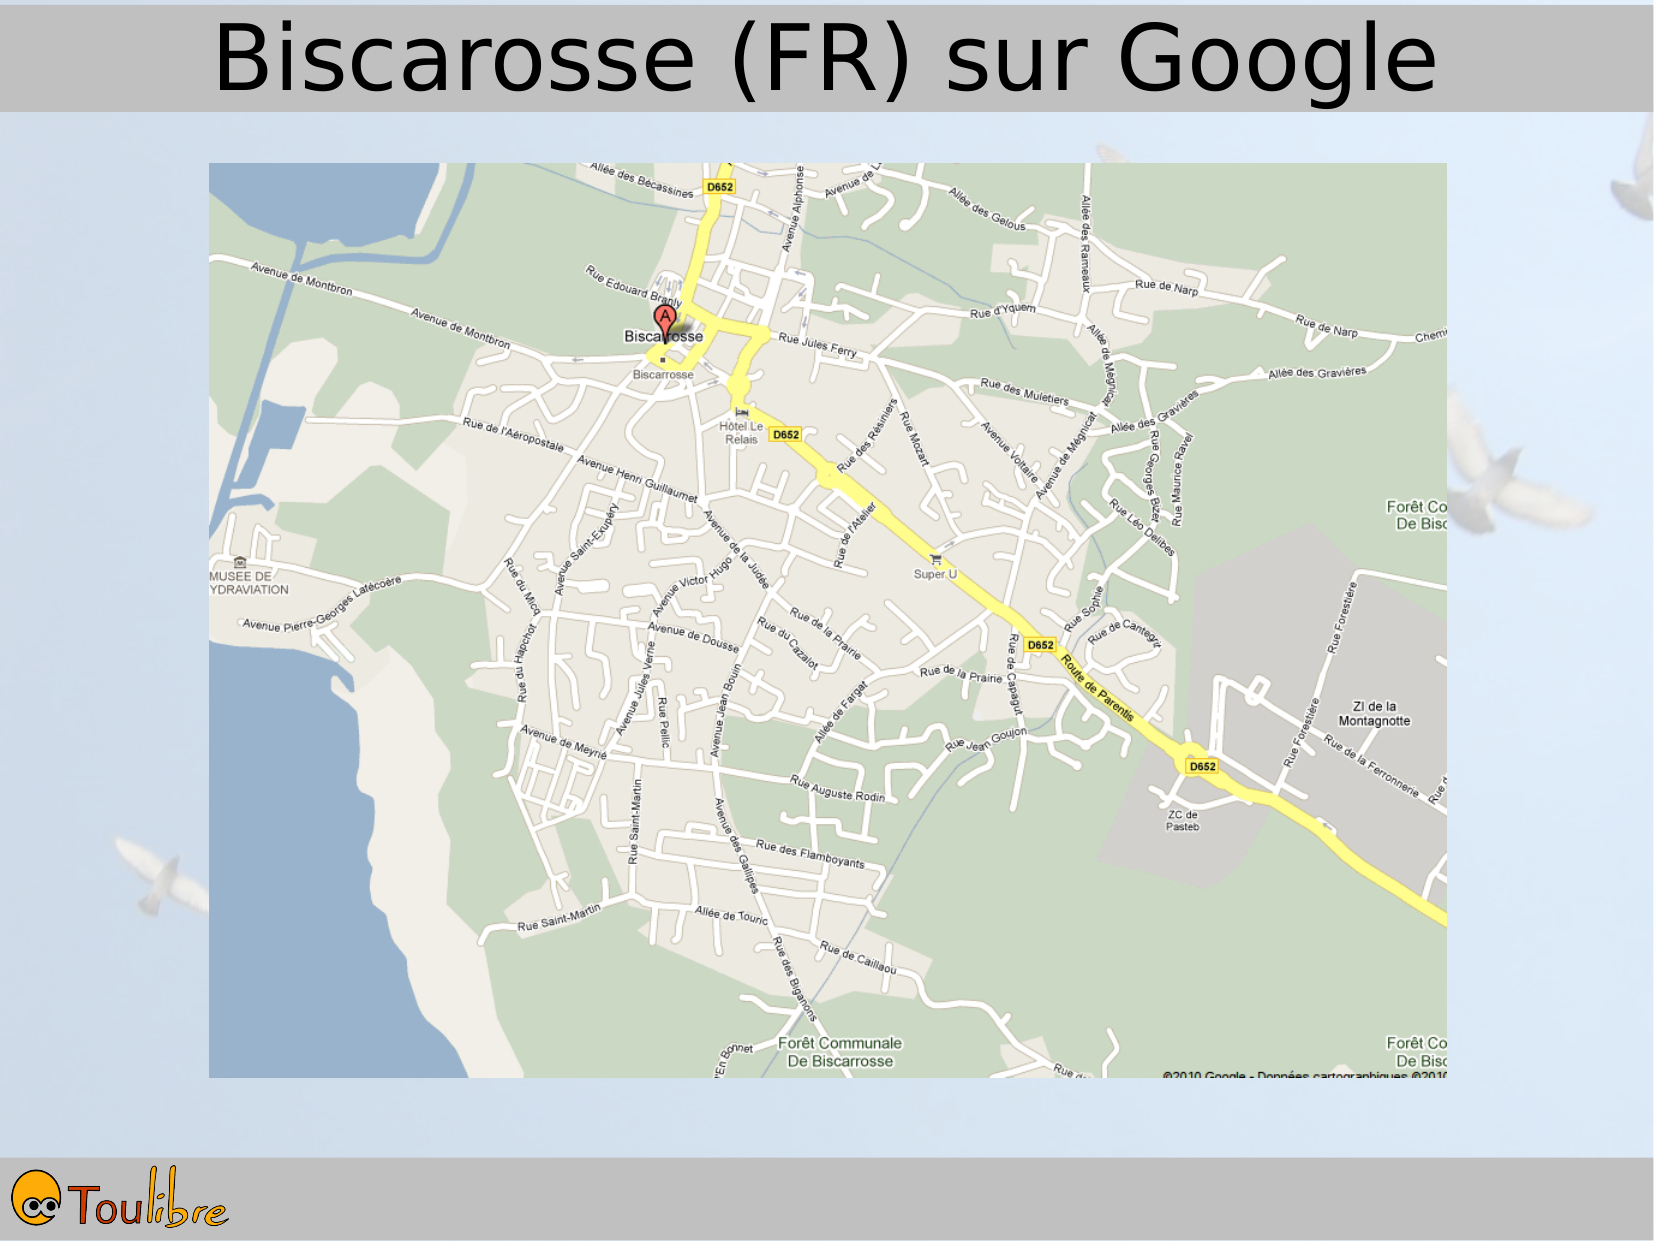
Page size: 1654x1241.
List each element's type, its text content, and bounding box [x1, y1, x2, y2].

title Biscarosse (FR) sur Google [0, 4, 1654, 112]
picture [209, 163, 1447, 1078]
picture [11, 1165, 229, 1228]
